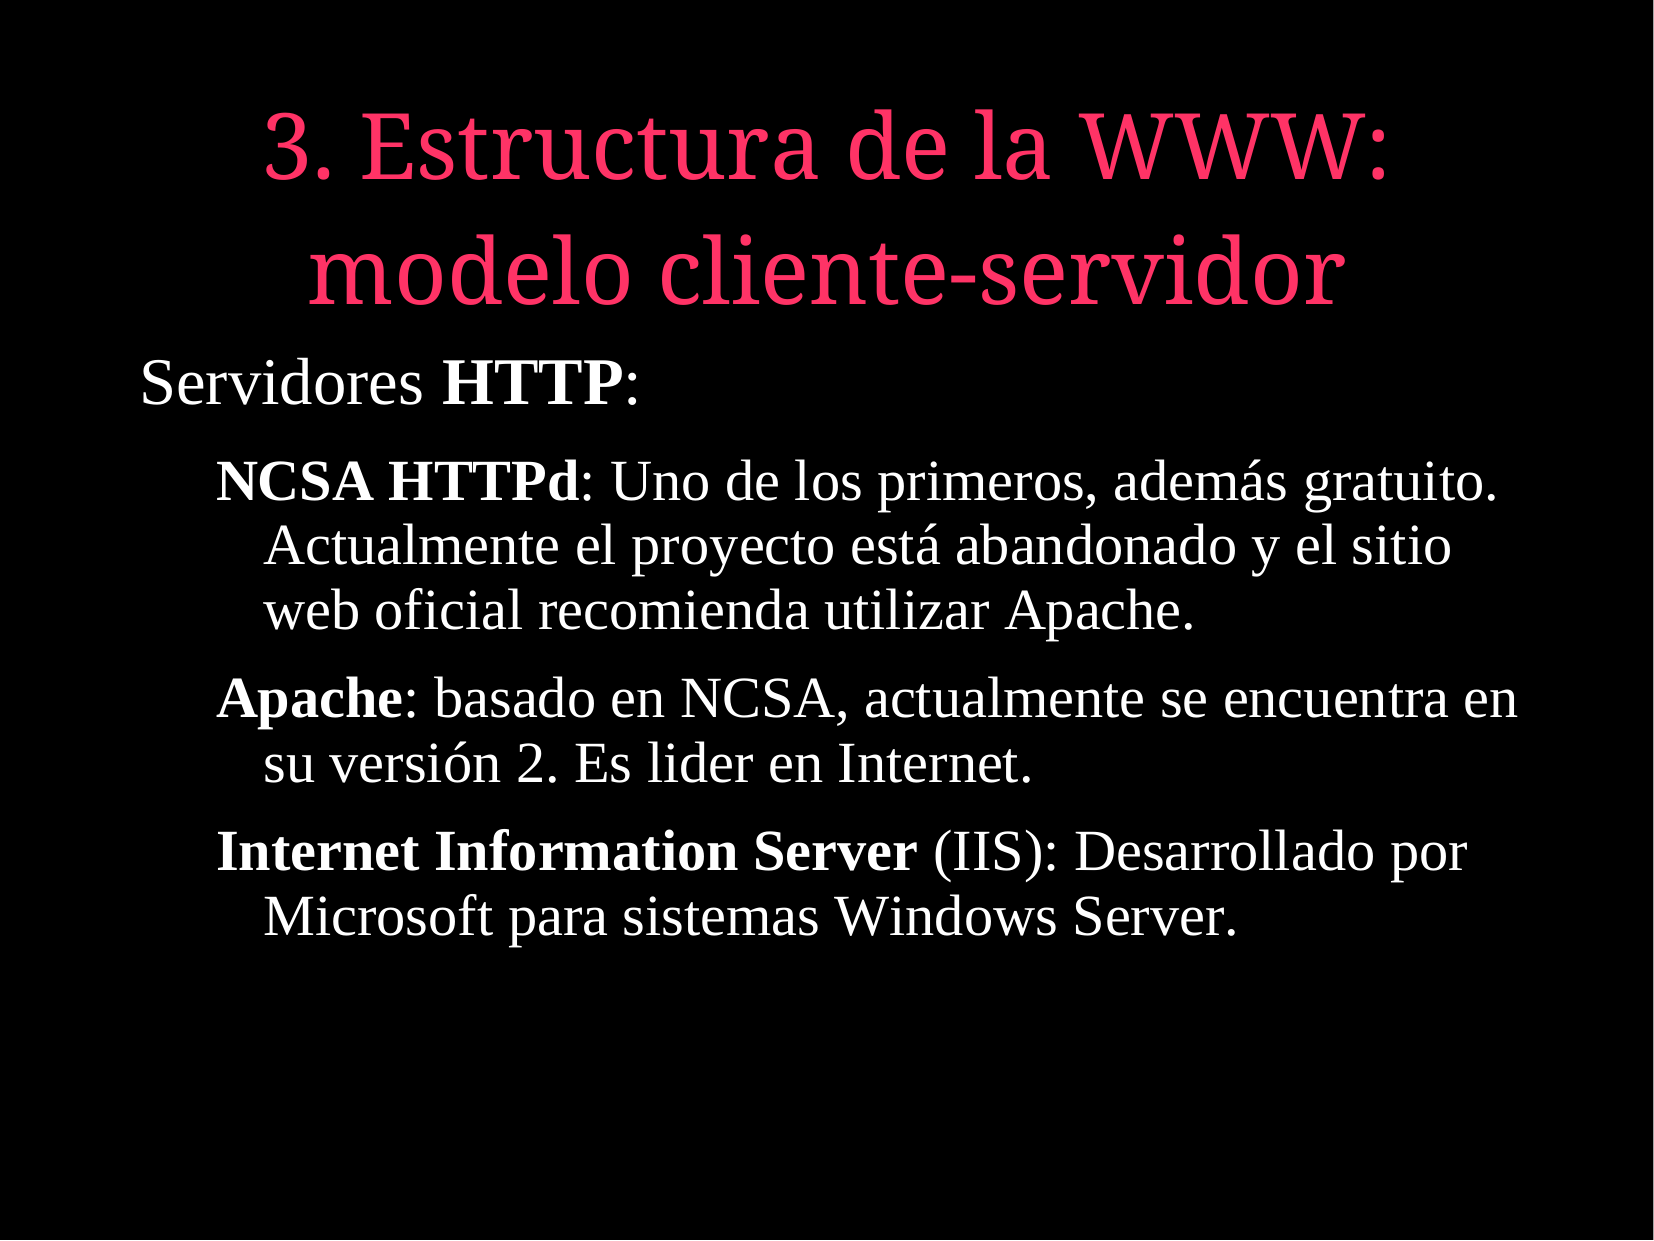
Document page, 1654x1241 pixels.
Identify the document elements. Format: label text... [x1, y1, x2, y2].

list Servidores HTTP: NCSA HTTPd: Uno de los primeros, además gratuito. Actualmente el proyecto está abandonado y el sitio web oficial recomienda utilizar Apache. Apache: basado en NCSA, actualmente se encuentra en su versión 2. Es lider en Internet. Internet Information Server (IIS): Desarrollado por Microsoft para sistemas Windows Server. [121, 344, 1534, 1127]
title 3. Estructura de la WWW: modelo cliente-servidor [121, 82, 1534, 331]
